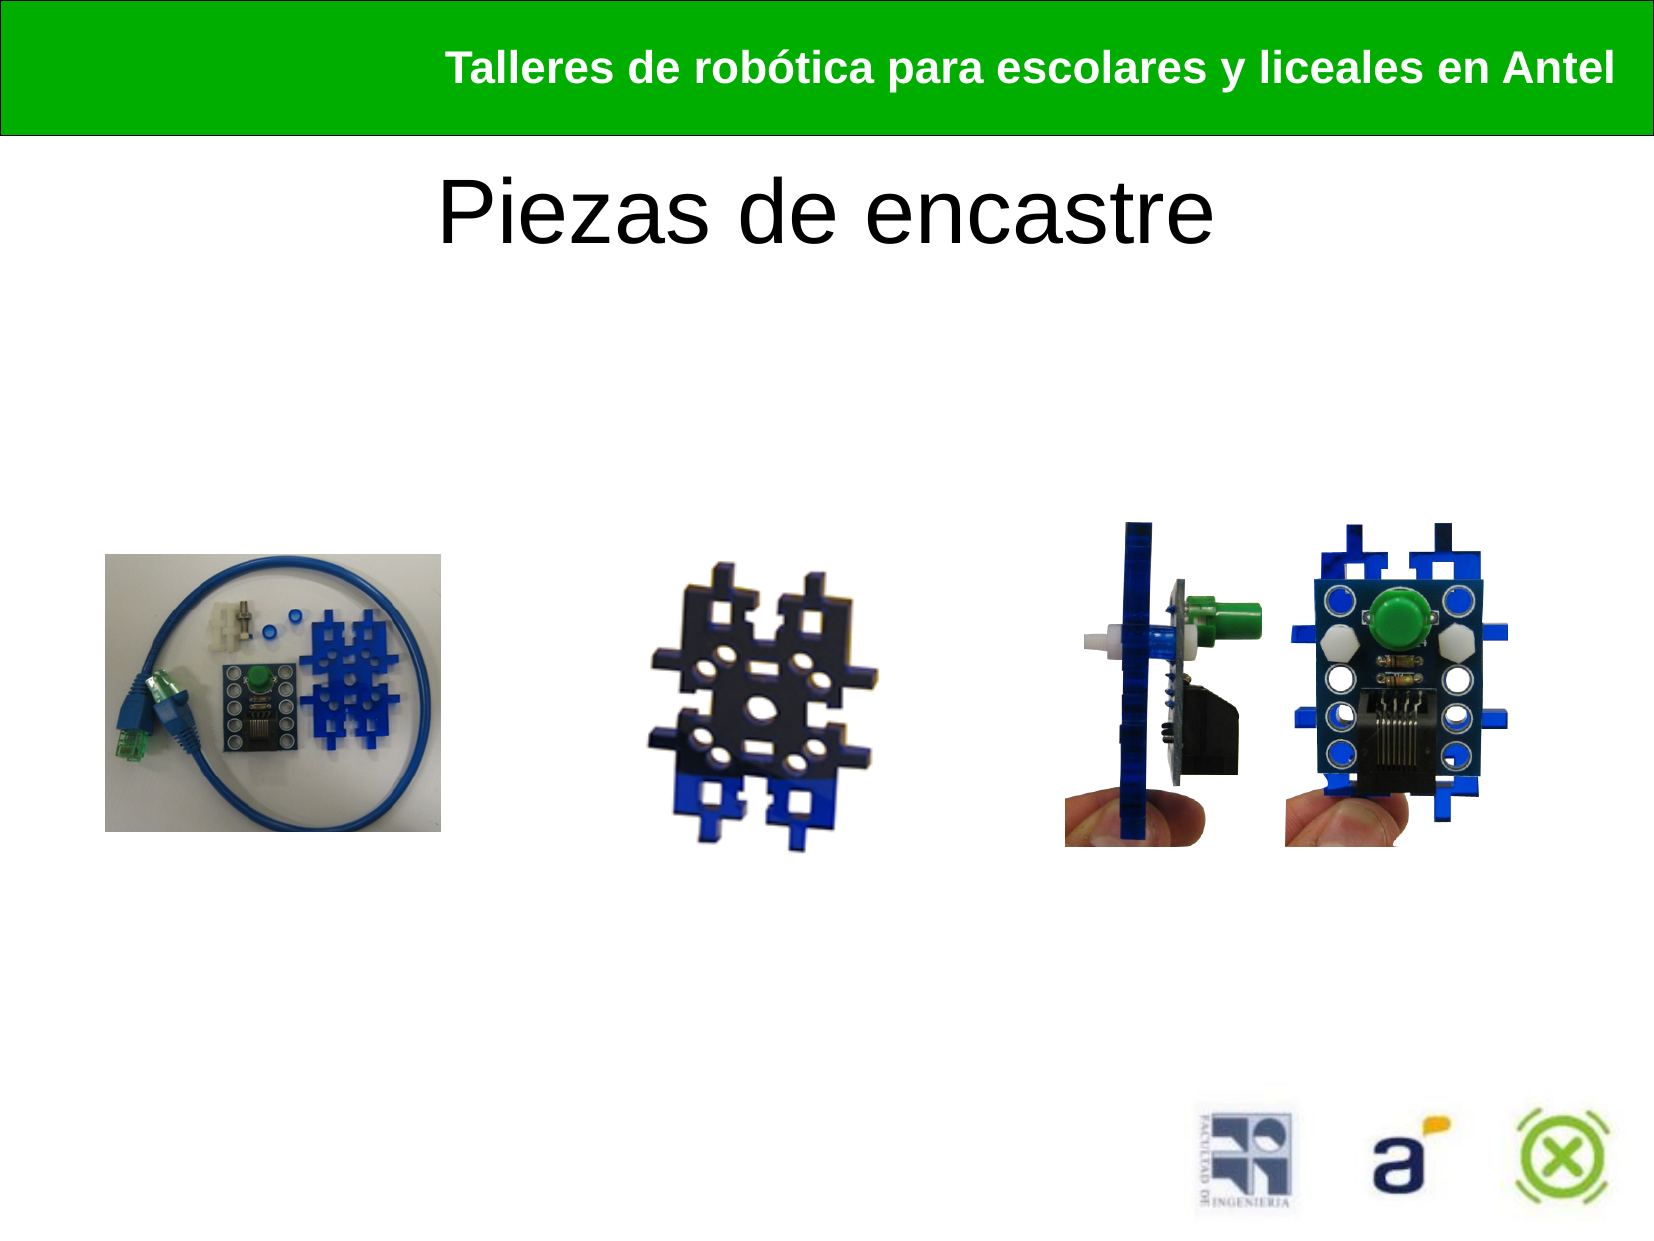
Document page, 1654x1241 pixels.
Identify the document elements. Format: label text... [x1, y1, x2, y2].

picture [0, 136, 1654, 1241]
title Piezas de encastre [82, 136, 1571, 316]
text_box Talleres de robótica para escolares y liceales en Antel [0, 0, 1654, 136]
